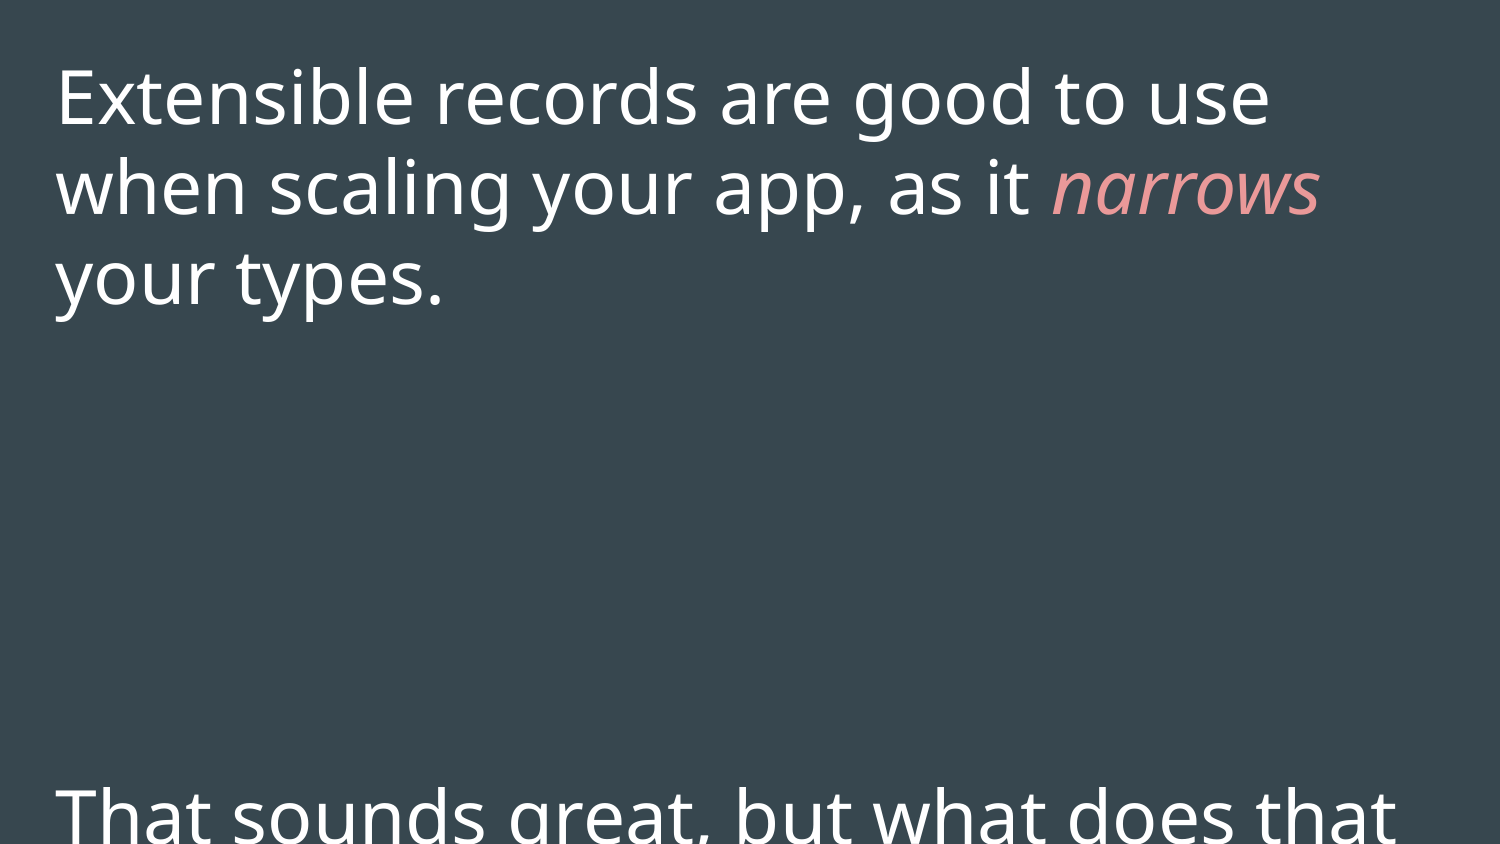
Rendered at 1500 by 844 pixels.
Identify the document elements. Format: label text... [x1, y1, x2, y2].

title Extensible records are good to use when scaling your app, as it narrows your types. That sounds great, but what does that mean? [40, 34, 1472, 805]
